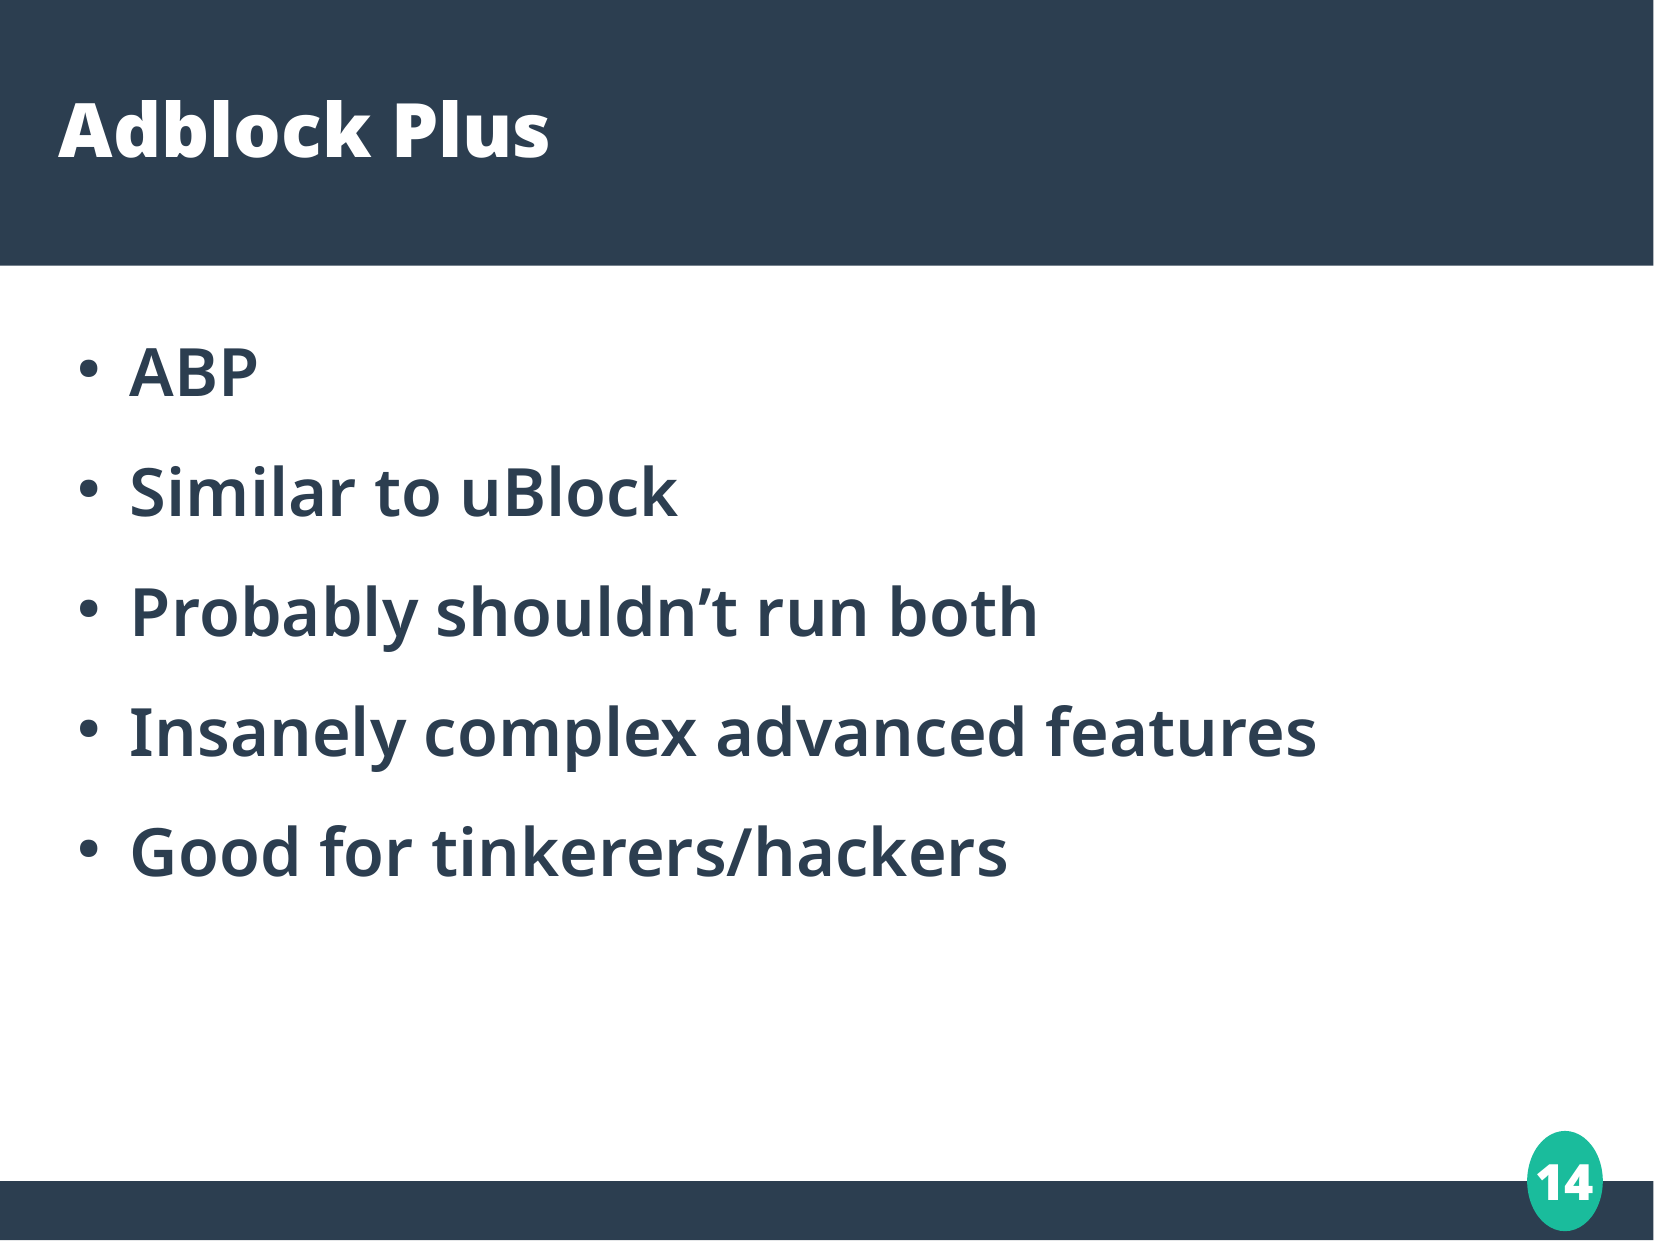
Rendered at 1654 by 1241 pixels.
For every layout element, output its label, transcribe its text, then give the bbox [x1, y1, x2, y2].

title Adblock Plus [59, 49, 1595, 207]
list ABP Similar to uBlock Probably shouldn’t run both Insanely complex advanced features Good for tinkerers/hackers [59, 324, 1595, 1152]
